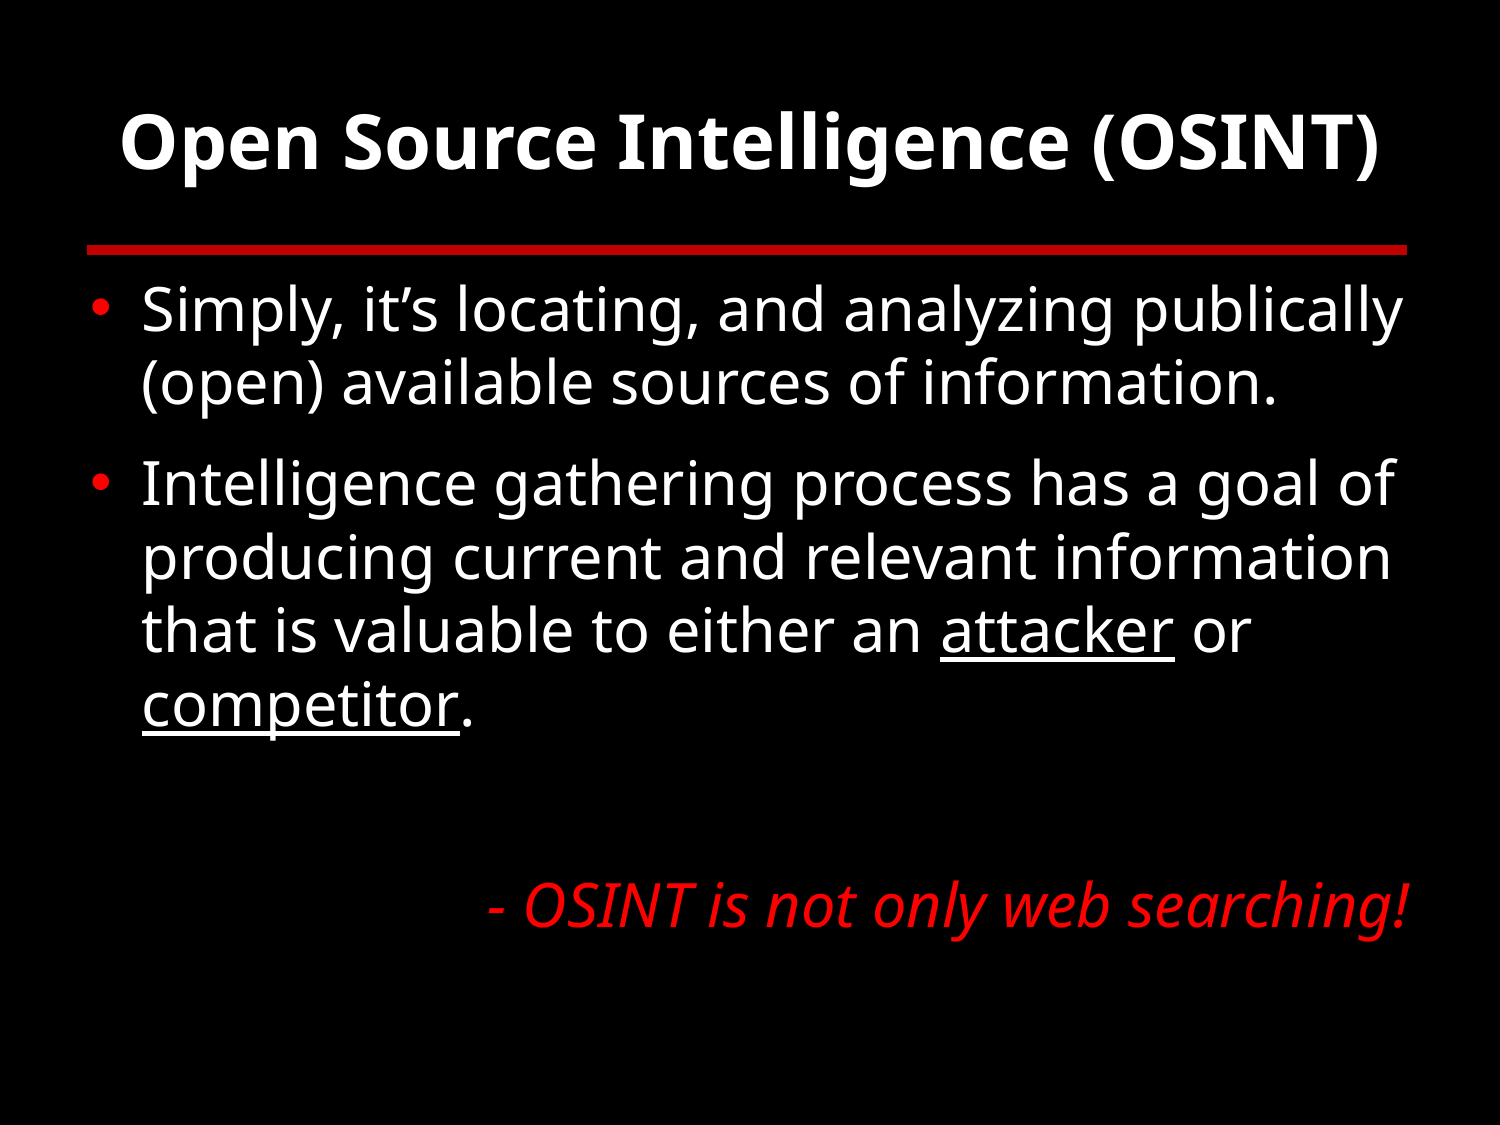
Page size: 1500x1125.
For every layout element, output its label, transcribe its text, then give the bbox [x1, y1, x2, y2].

title Open Source Intelligence (OSINT) [75, 45, 1425, 233]
list Simply, it’s locating, and analyzing publically (open) available sources of information. Intelligence gathering process has a goal of producing current and relevant information that is valuable to either an attacker or competitor. - OSINT is not only web searching! [75, 262, 1425, 1005]
